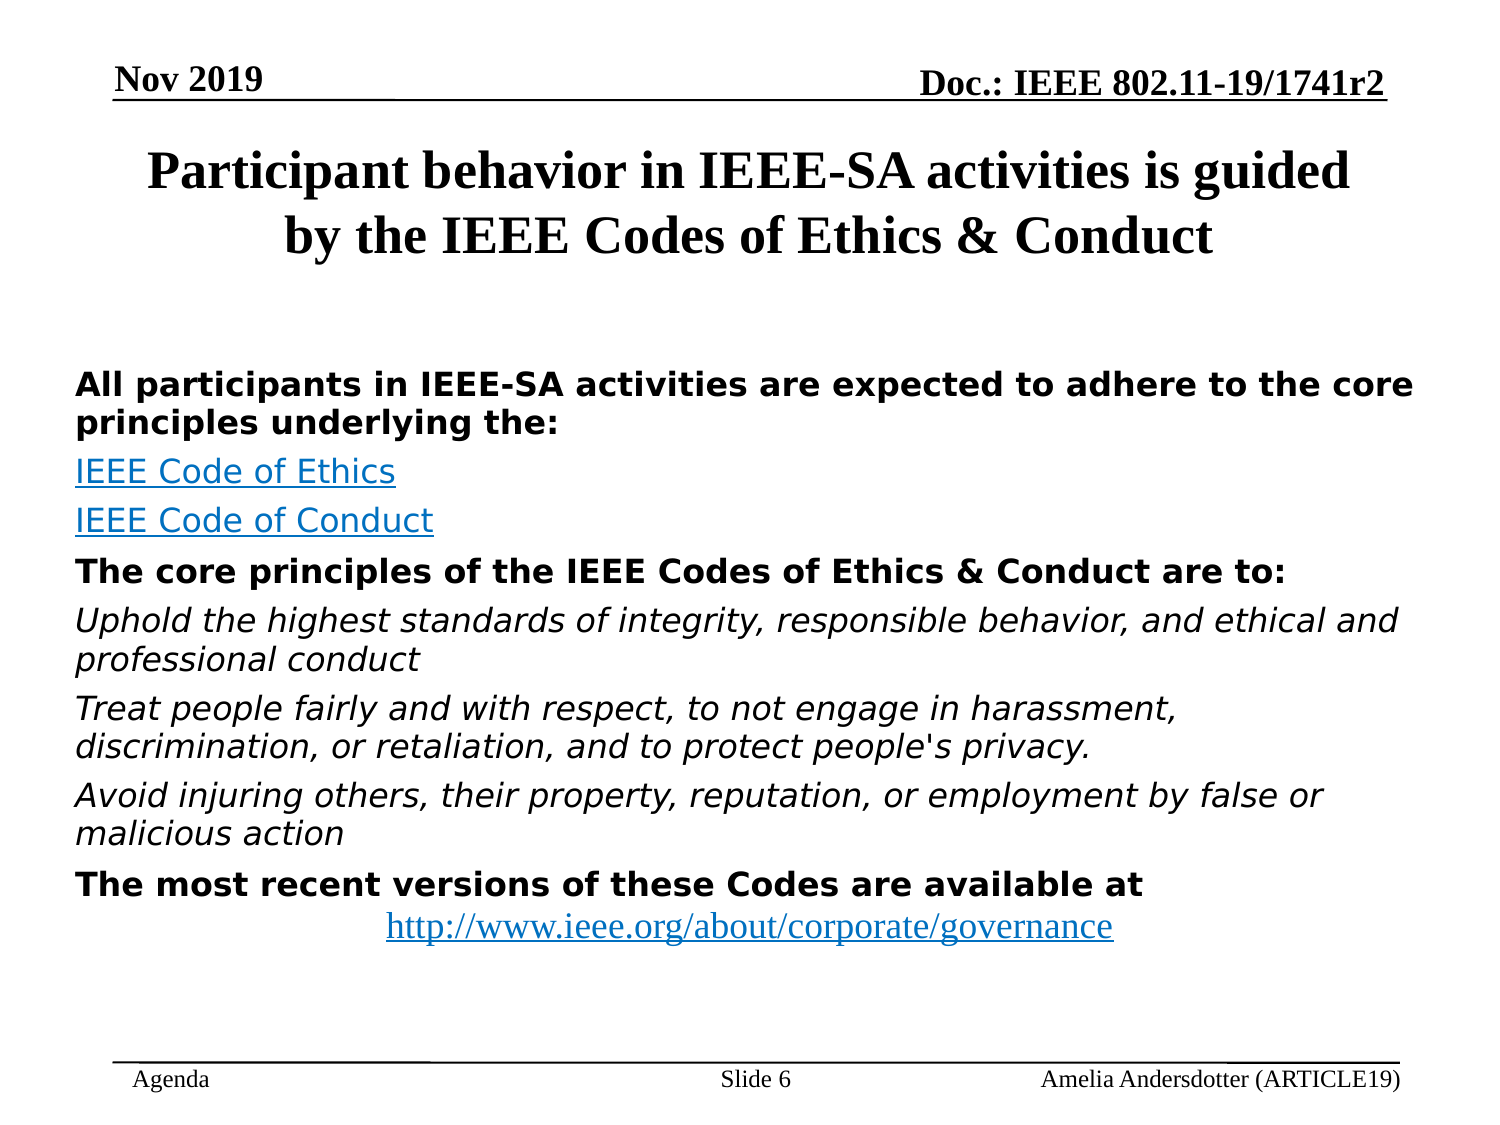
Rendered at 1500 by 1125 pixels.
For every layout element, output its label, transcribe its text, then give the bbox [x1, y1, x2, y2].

text_box Slide <number> [712, 1062, 799, 1122]
text_box Nov 2019 [114, 54, 422, 99]
text_box Amelia Andersdotter (ARTICLE19) [878, 1062, 1401, 1092]
subtitle All participants in IEEE-SA activities are expected to adhere to the core principles underlying the: IEEE Code of Ethics IEEE Code of Conduct The core principles of the IEEE Codes of Ethics & Conduct are to: Uphold the highest standards of integrity, responsible behavior, and ethical and professional conduct Treat people fairly and with respect, to not engage in harassment, discrimination, or retaliation, and to protect people's privacy. Avoid injuring others, their property, reputation, or employment by false or malicious action The most recent versions of these Codes are available at http://www.ieee.org/about/corporate/governance [75, 367, 1425, 945]
text_box Participant behavior in IEEE-SA activities is guided by the IEEE Codes of Ethics & Conduct [112, 112, 1387, 287]
